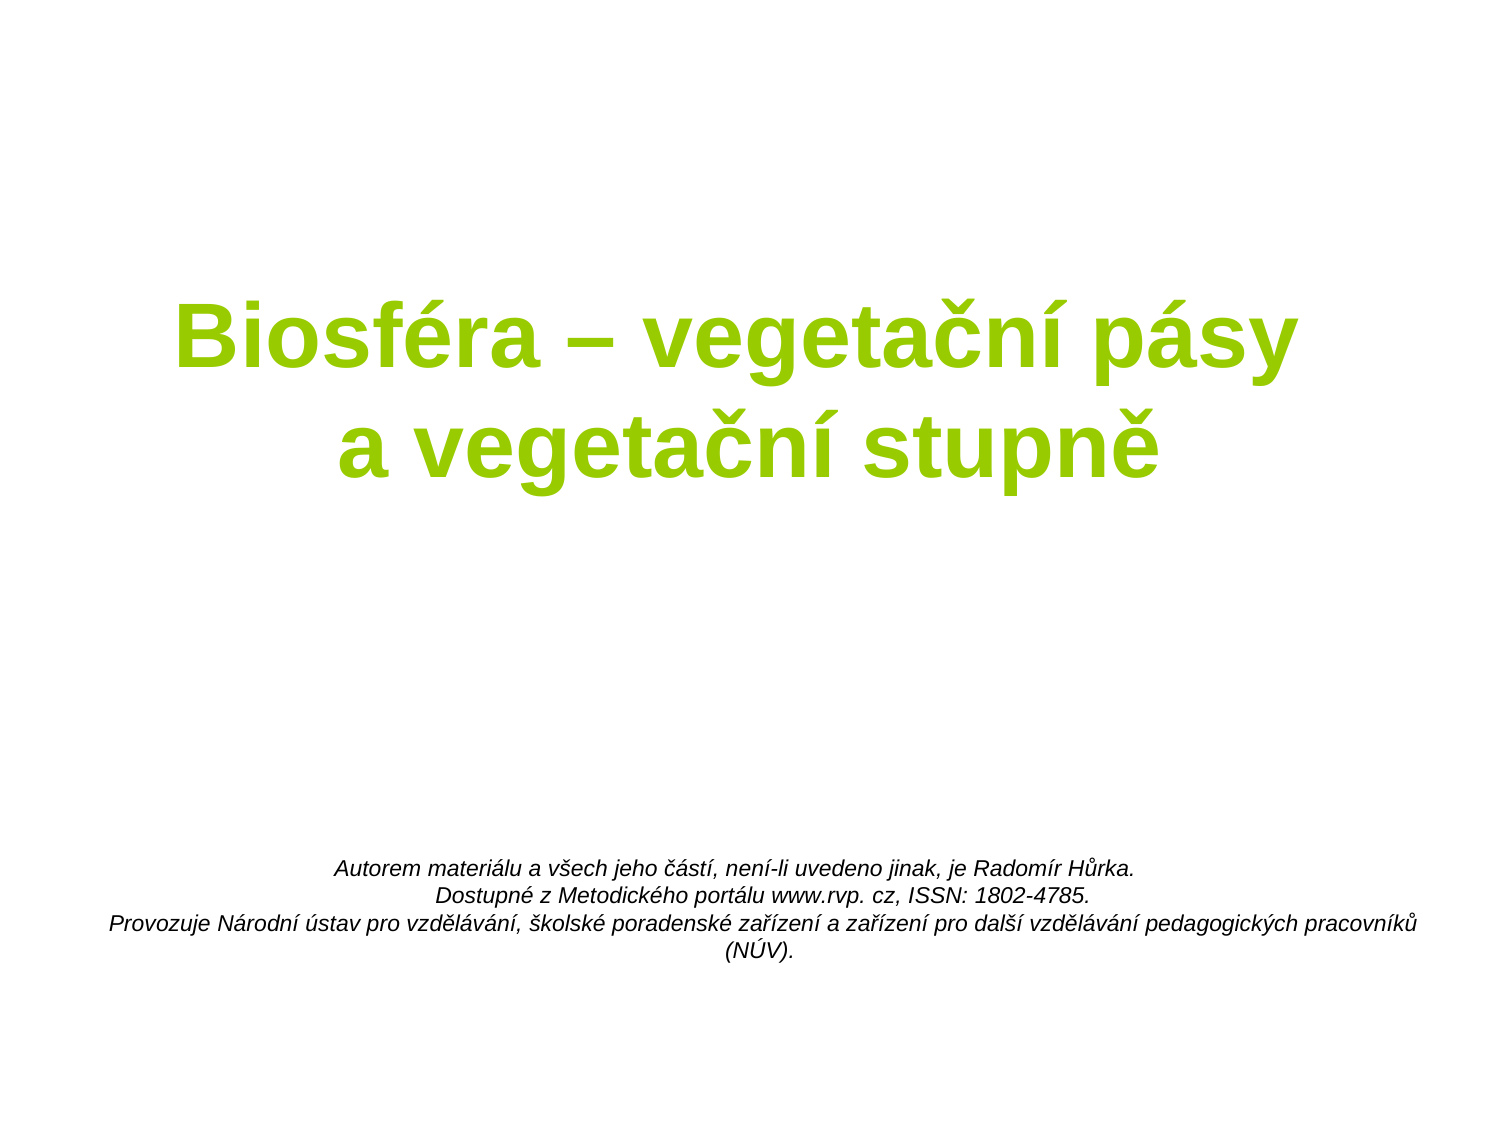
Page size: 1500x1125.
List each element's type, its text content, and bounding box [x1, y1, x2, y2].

title Biosféra – vegetační pásy a vegetační stupně [75, 148, 1426, 622]
list Autorem materiálu a všech jeho částí, není-li uvedeno jinak, je Radomír Hůrka. Dostupné z Metodického portálu www.rvp. cz, ISSN: 1802-4785. Provozuje Národní ústav pro vzdělávání, školské poradenské zařízení a zařízení pro další vzdělávání pedagogických pracovníků (NÚV). [0, 846, 1471, 1093]
